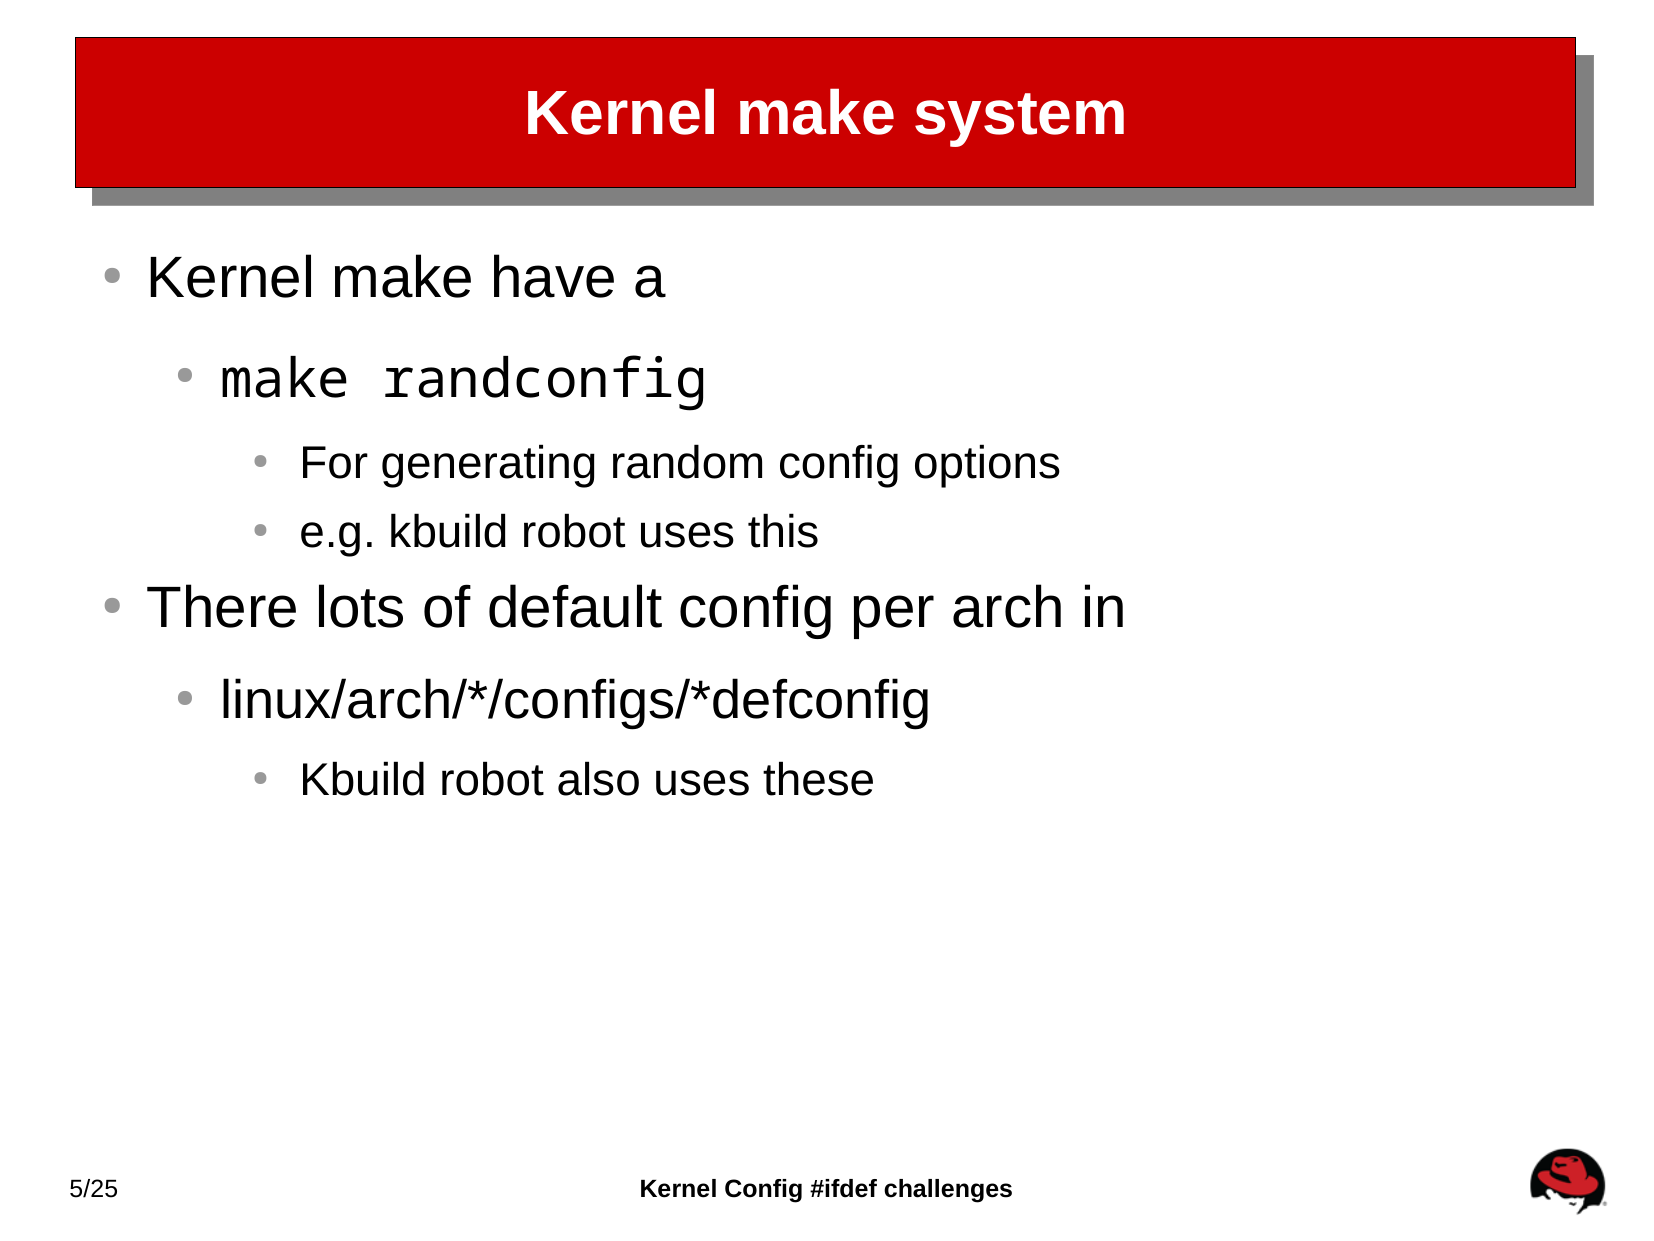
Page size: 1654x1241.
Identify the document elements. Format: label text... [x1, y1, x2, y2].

title Kernel make system [82, 37, 1571, 188]
list Kernel make have a make randconfig For generating random config options e.g. kbuild robot uses this There lots of default config per arch in linux/arch/*/configs/*defconfig Kbuild robot also uses these [86, 244, 1576, 1039]
picture [1529, 1146, 1613, 1224]
